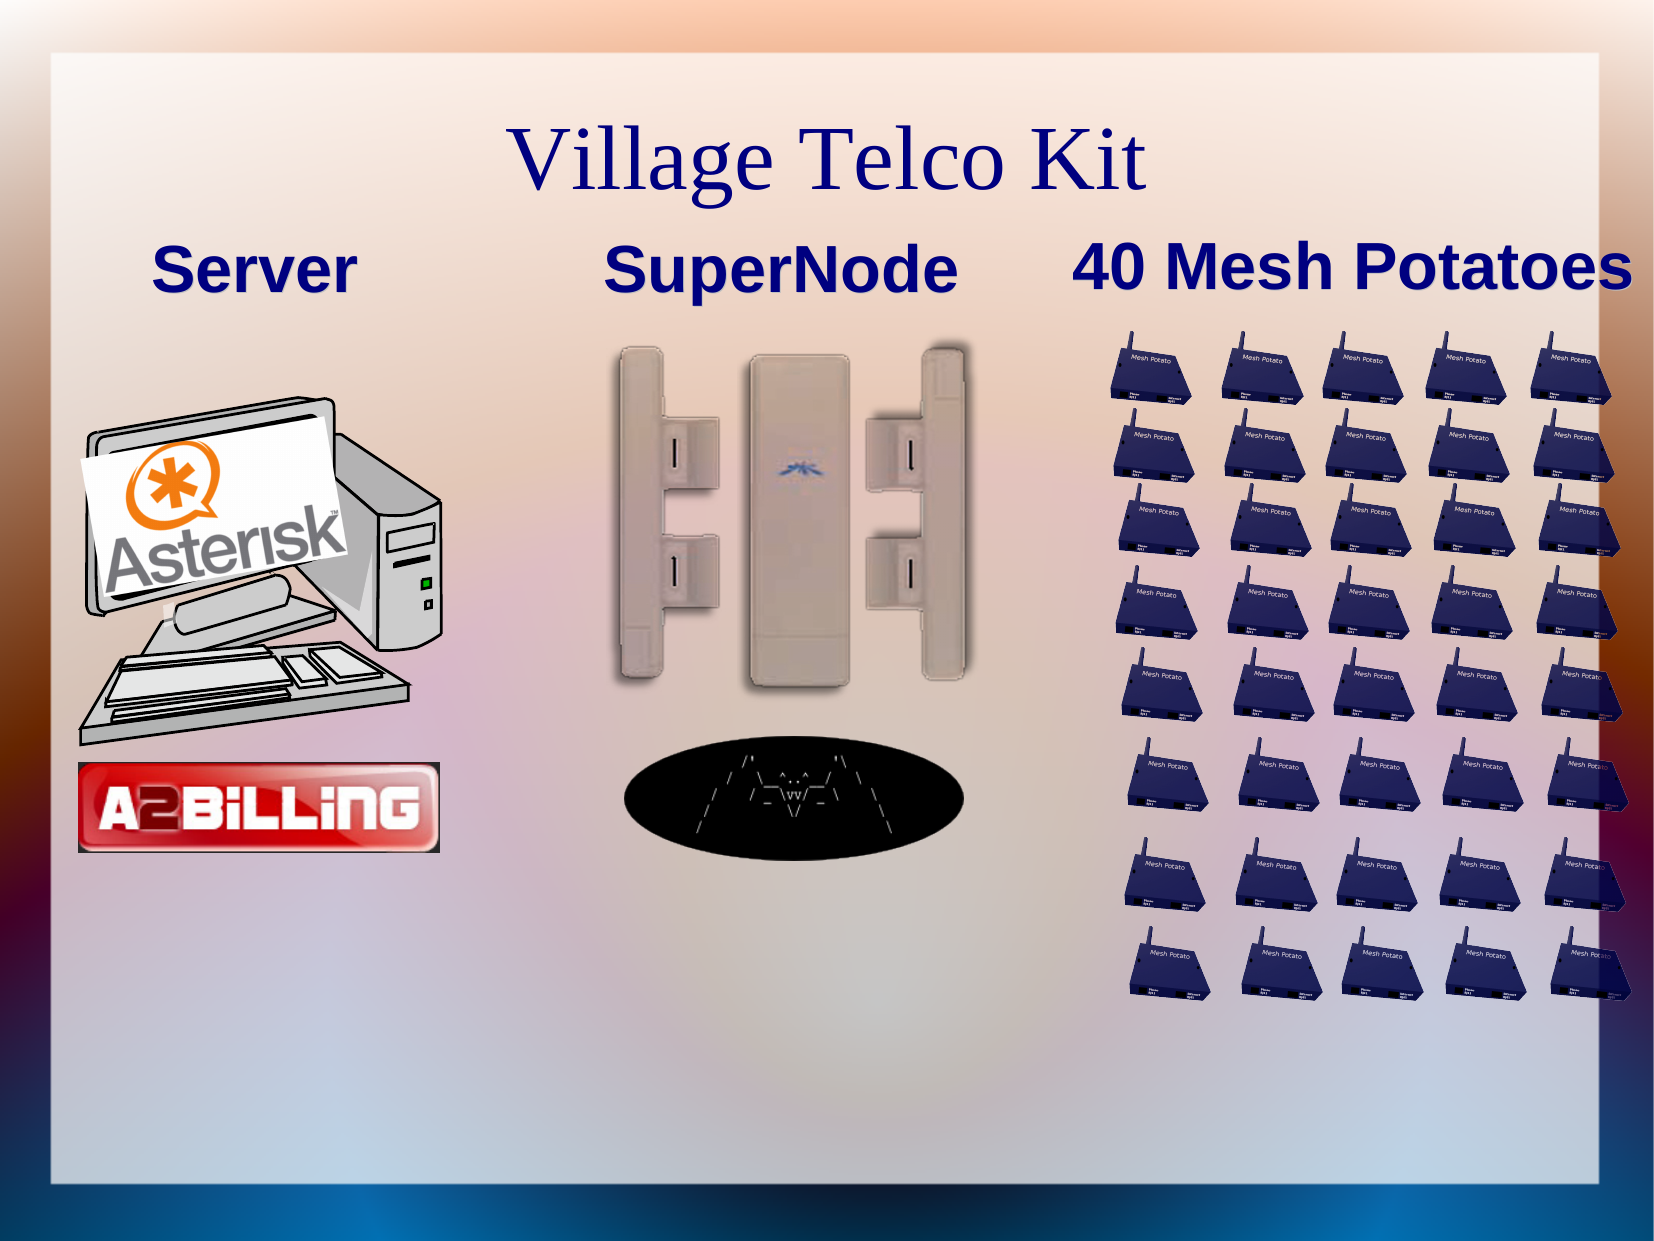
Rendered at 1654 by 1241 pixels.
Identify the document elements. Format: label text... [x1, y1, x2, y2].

text_box SuperNode [588, 263, 975, 315]
picture [0, 0, 1654, 1241]
title Village Telco Kit [82, 55, 1571, 263]
text_box 40 Mesh Potatoes [1057, 221, 1652, 312]
text_box Server [136, 263, 375, 315]
